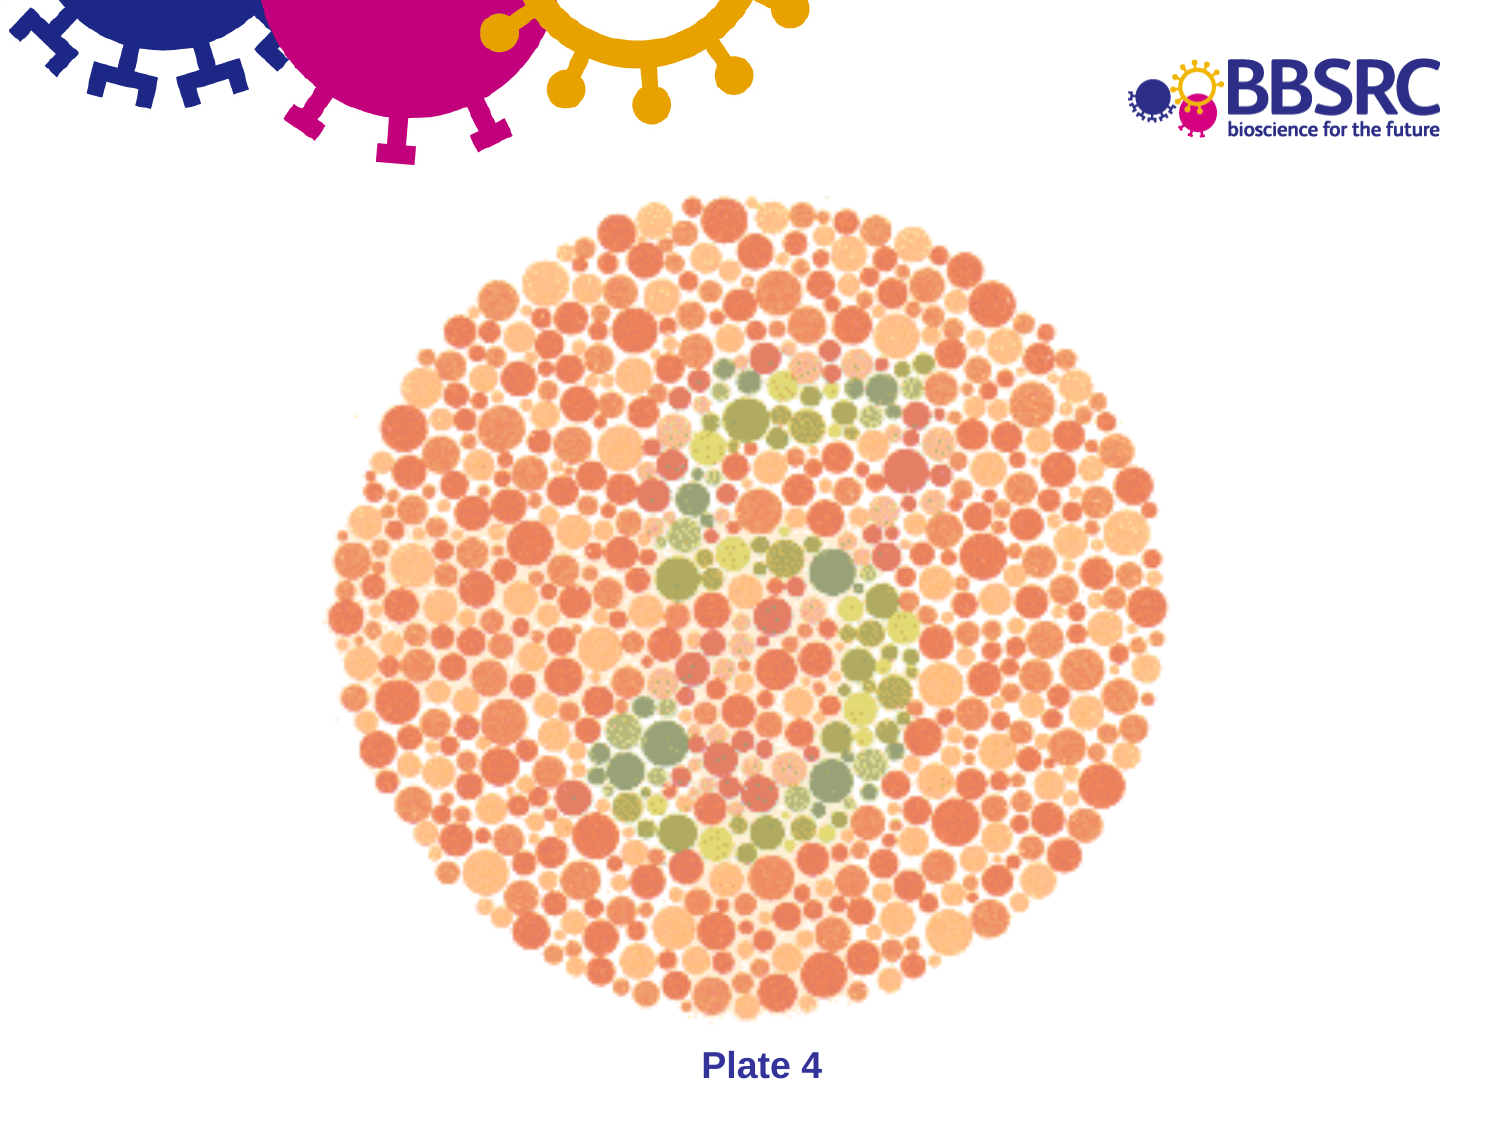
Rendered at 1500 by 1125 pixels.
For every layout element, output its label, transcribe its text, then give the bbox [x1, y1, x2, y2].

text_box Plate 4 [442, 1033, 1081, 1095]
picture [311, 172, 1189, 1036]
